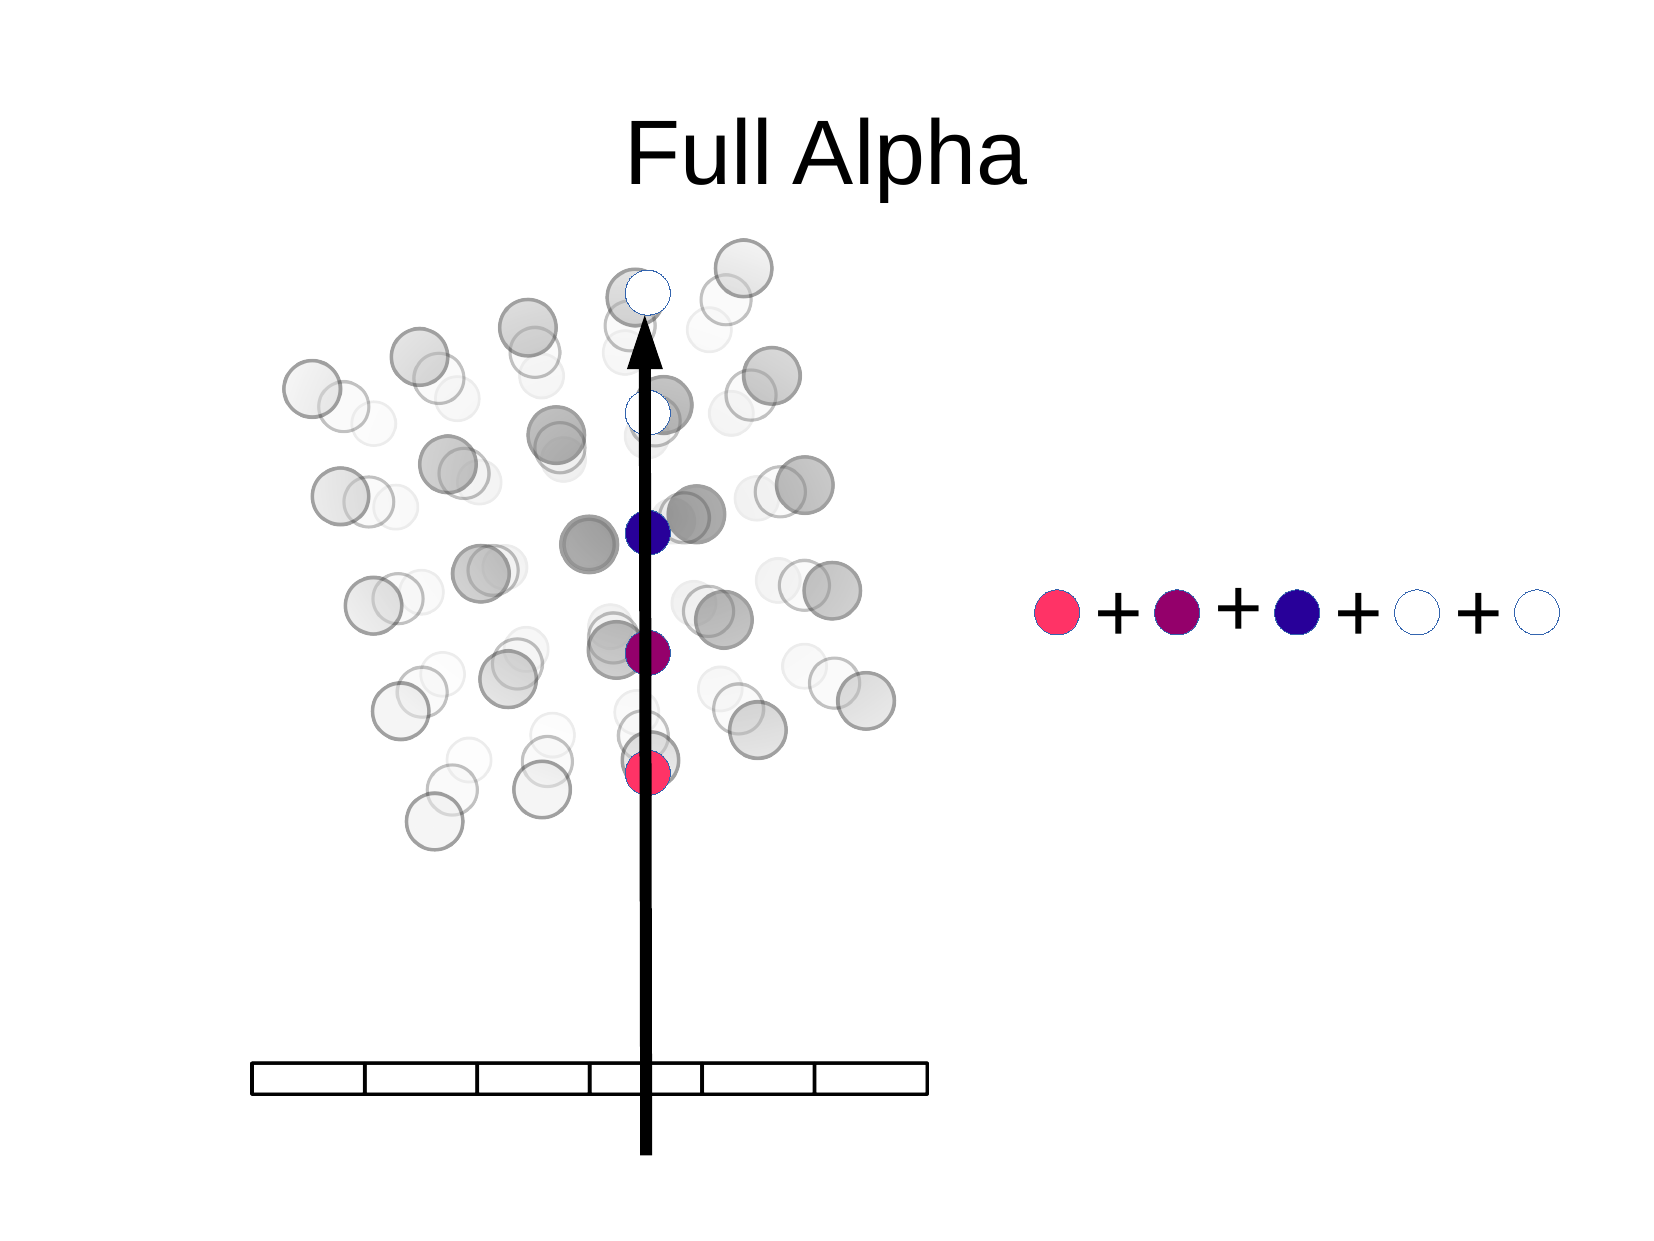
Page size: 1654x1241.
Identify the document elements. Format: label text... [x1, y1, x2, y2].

text_box [625, 752, 639, 794]
picture [250, 238, 929, 1096]
text_box [1034, 589, 1079, 635]
text_box [625, 392, 638, 433]
text_box + [1439, 558, 1515, 667]
text_box [625, 511, 639, 554]
text_box + [1199, 553, 1275, 671]
text_box [1515, 589, 1560, 635]
title Full Alpha [82, 49, 1571, 257]
text_box [1275, 589, 1319, 635]
text_box [625, 270, 671, 316]
text_box + [1319, 558, 1395, 667]
text_box [625, 632, 639, 674]
text_box [651, 390, 671, 435]
text_box [652, 510, 671, 555]
text_box [1395, 589, 1439, 635]
text_box [1155, 589, 1199, 635]
text_box + [1079, 558, 1155, 667]
text_box [652, 630, 671, 675]
text_box [652, 750, 671, 795]
